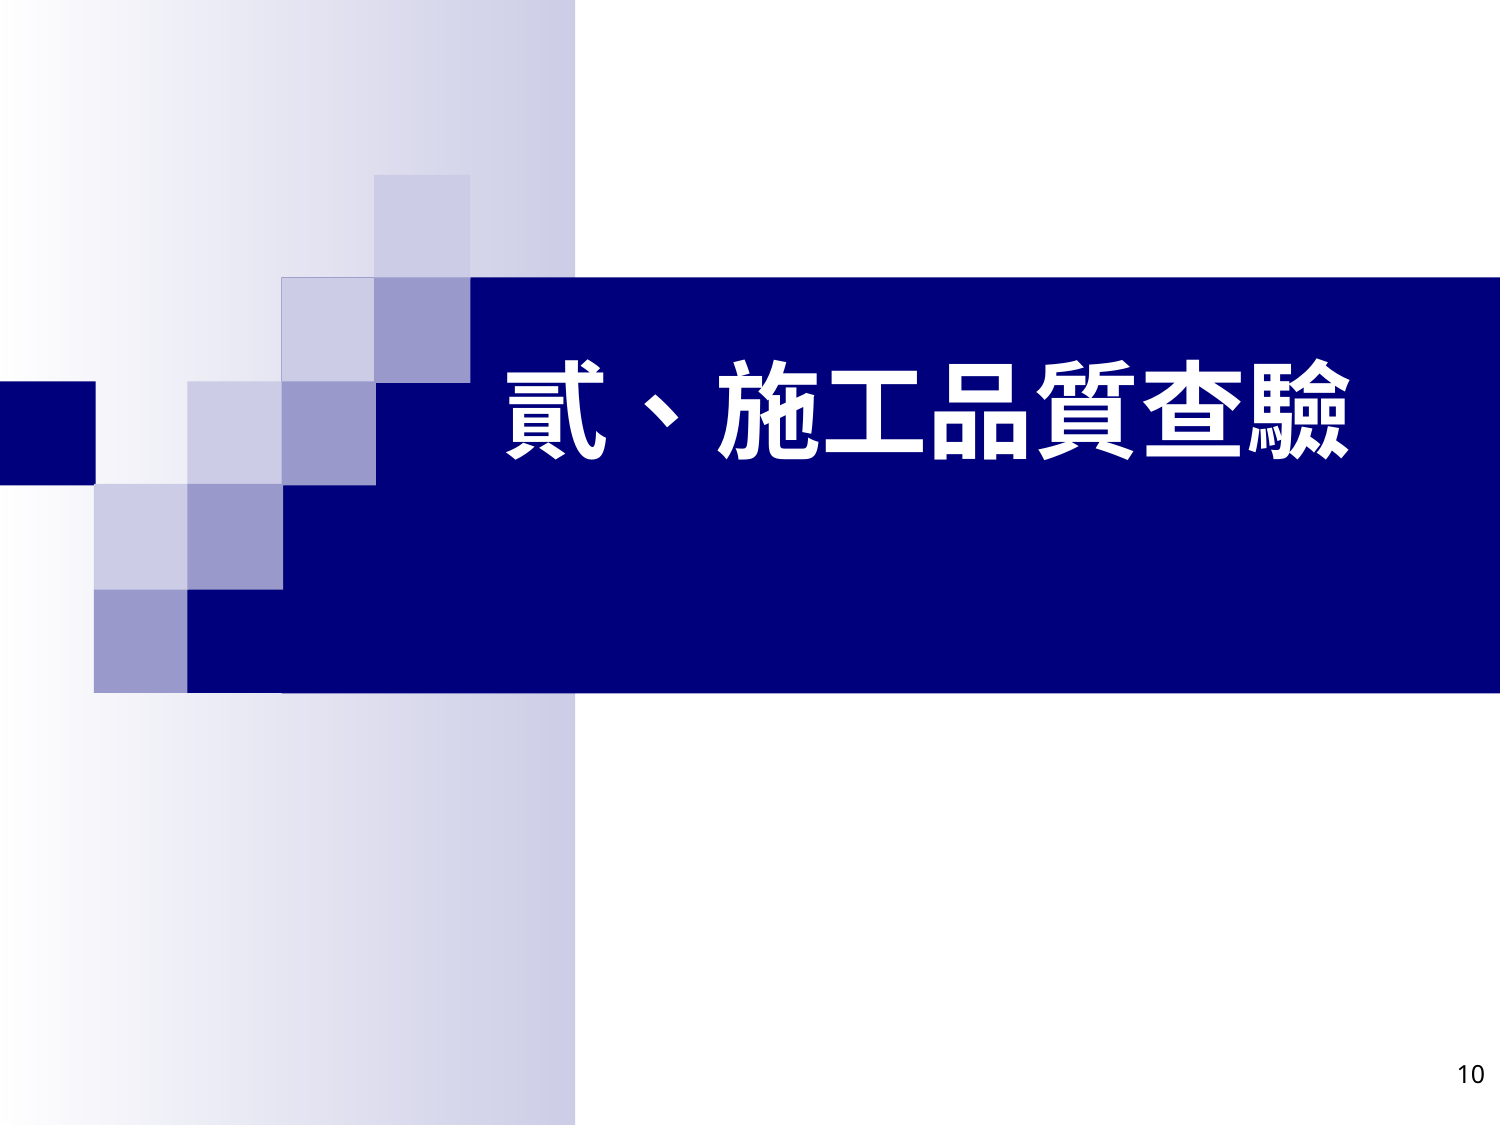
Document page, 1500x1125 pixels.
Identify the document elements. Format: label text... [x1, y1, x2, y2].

title 貳、施工品質查驗 [487, 299, 1476, 663]
text_box <number> [1149, 1025, 1500, 1101]
